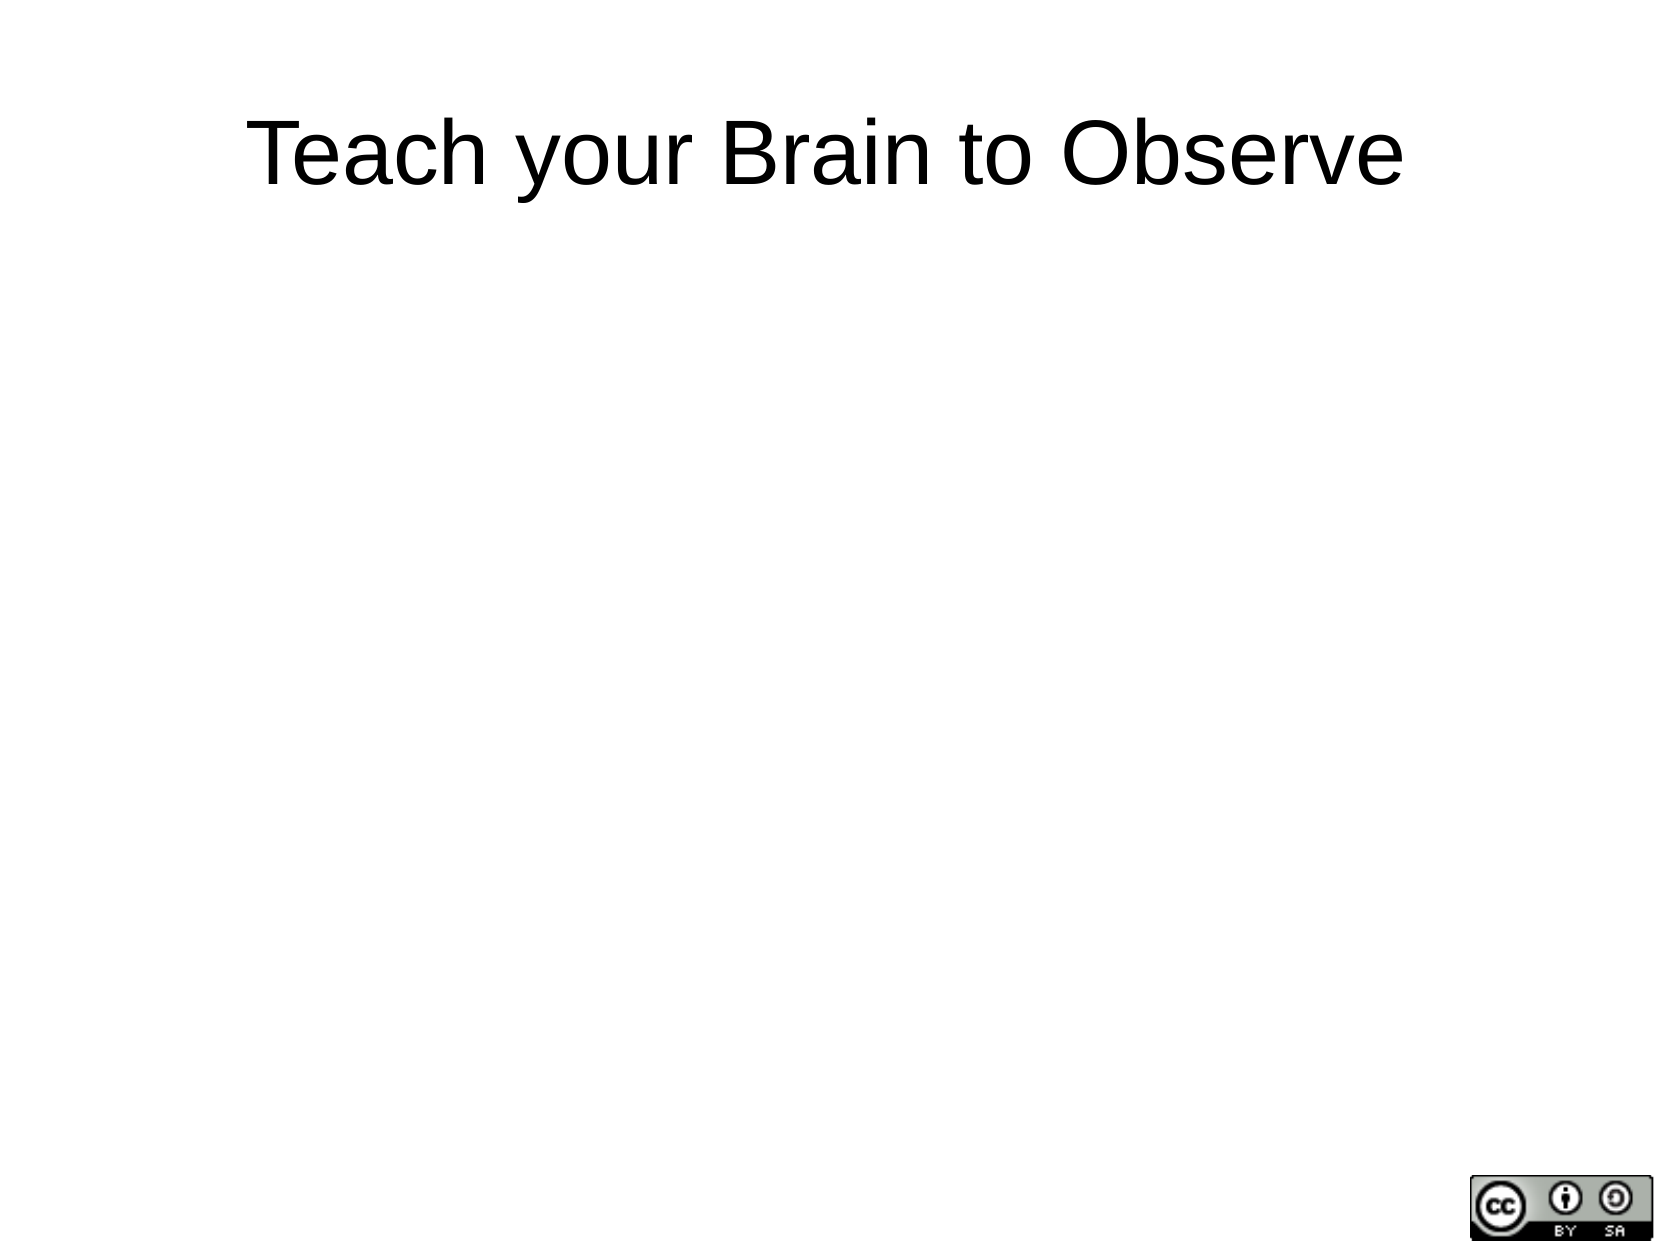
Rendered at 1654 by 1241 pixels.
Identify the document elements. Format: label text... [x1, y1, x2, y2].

title Teach your Brain to Observe [82, 49, 1571, 257]
picture [1470, 1175, 1654, 1241]
